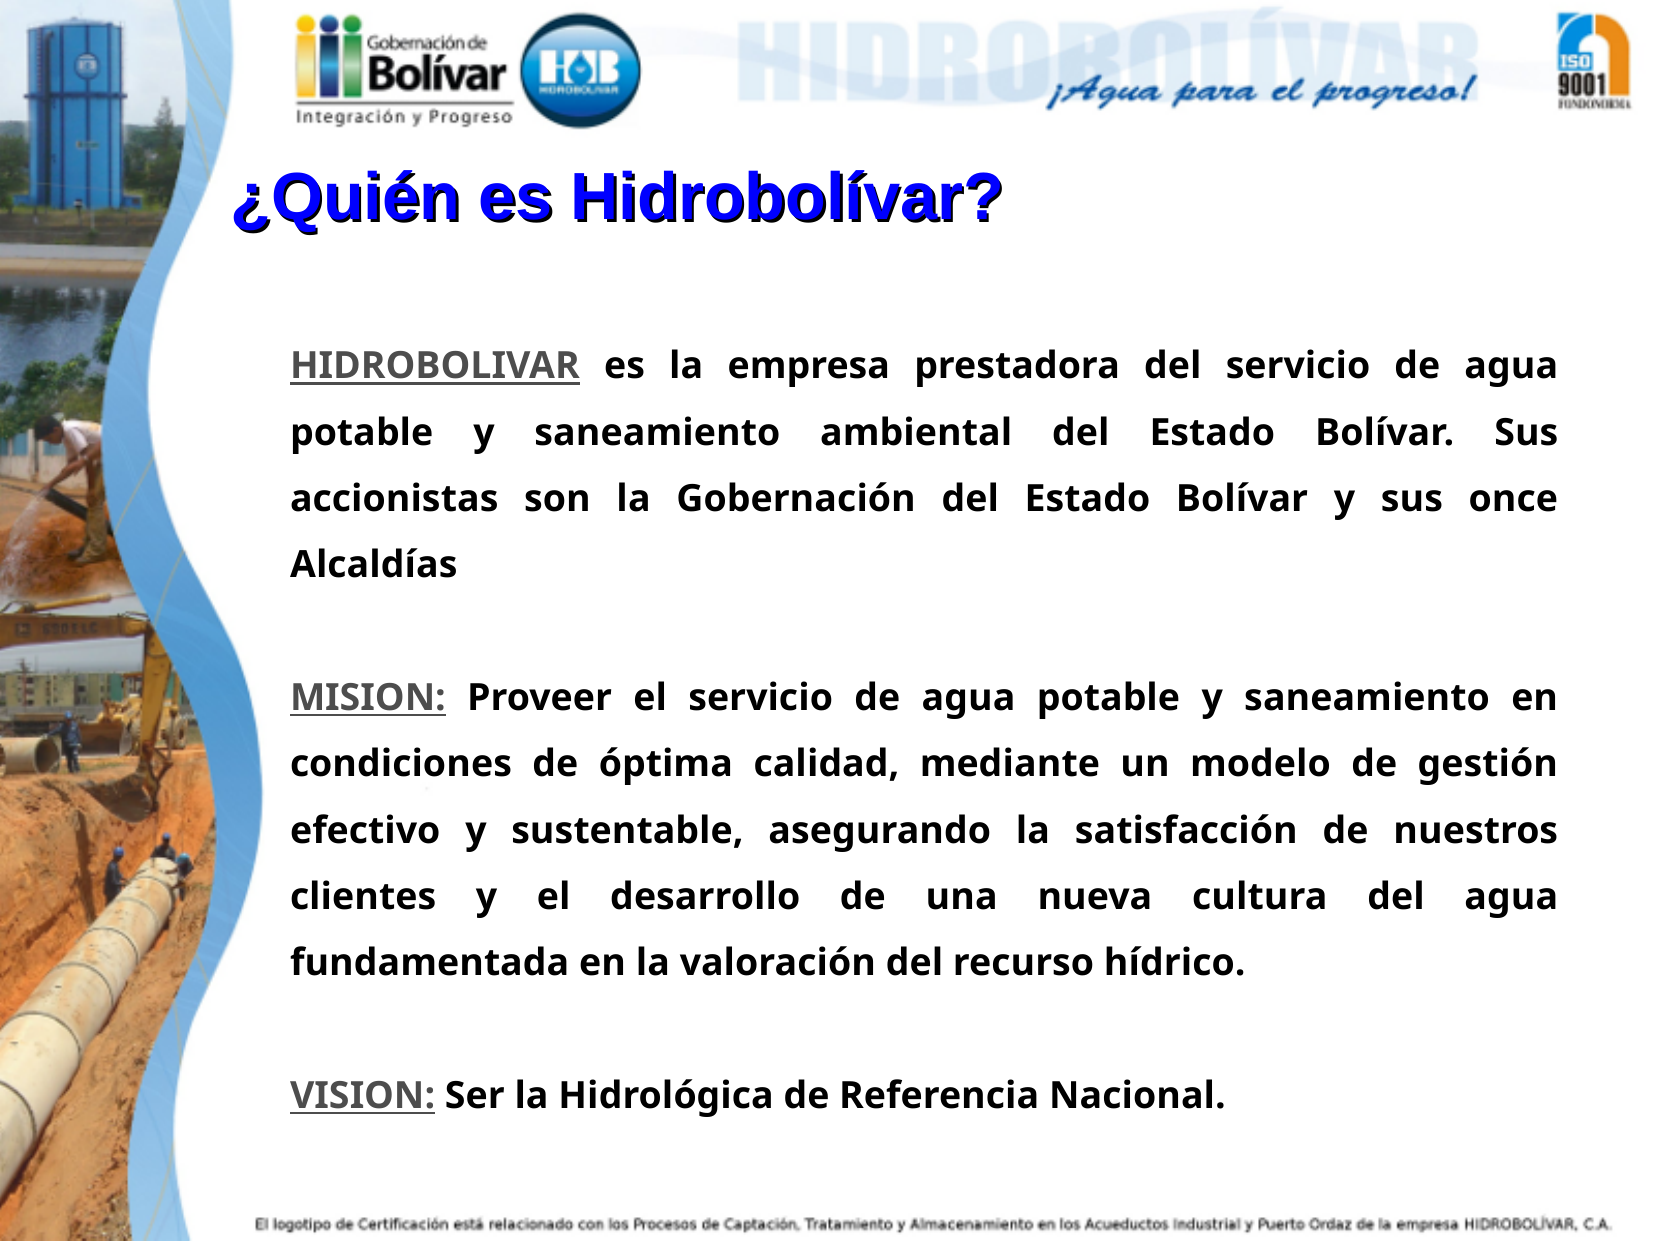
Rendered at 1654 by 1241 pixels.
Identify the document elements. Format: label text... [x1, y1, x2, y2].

picture [0, 0, 1654, 1241]
text_box HIDROBOLIVAR es la empresa prestadora del servicio de agua potable y saneamiento ambiental del Estado Bolívar. Sus accionistas son la Gobernación del Estado Bolívar y sus once Alcaldías MISION: Proveer el servicio de agua potable y saneamiento en condiciones de óptima calidad, mediante un modelo de gestión efectivo y sustentable, asegurando la satisfacción de nuestros clientes y el desarrollo de una nueva cultura del agua fundamentada en la valoración del recurso hídrico. VISION: Ser la Hidrológica de Referencia Nacional. [275, 316, 1575, 1054]
title ¿Quién es Hidrobolívar? [230, 127, 1595, 266]
